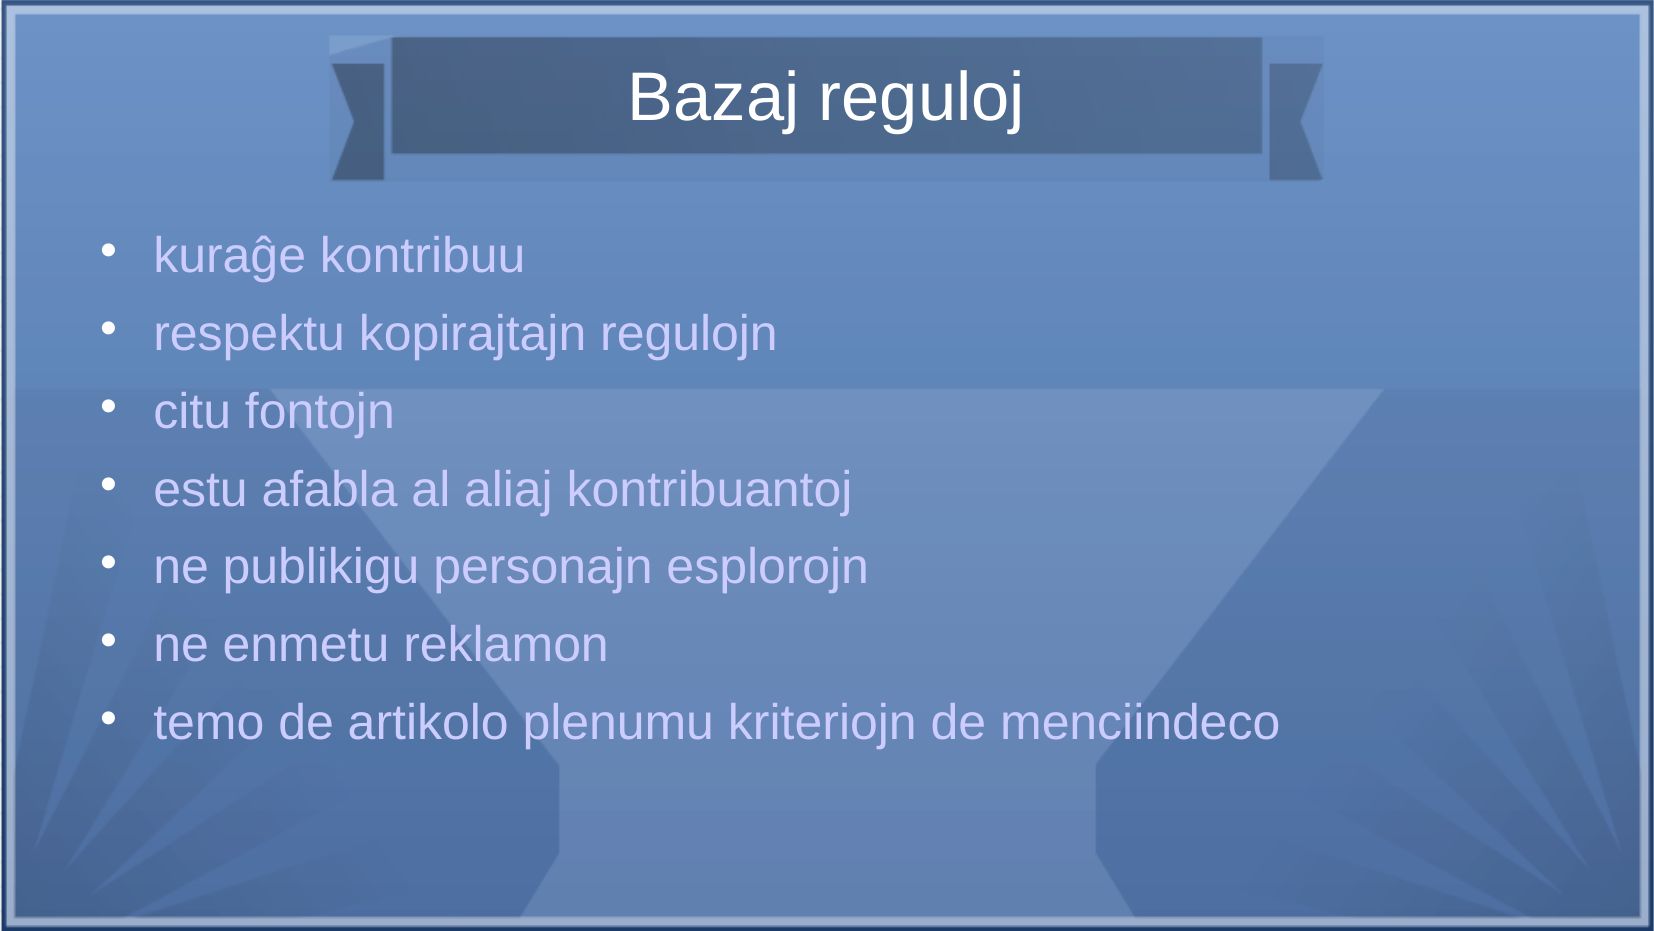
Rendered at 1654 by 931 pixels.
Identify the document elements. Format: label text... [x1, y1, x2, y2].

picture [0, 0, 1654, 931]
title Bazaj reguloj [389, 35, 1264, 154]
list kuraĝe kontribuu respektu kopirajtajn regulojn citu fontojn estu afabla al aliaj kontribuantoj ne publikigu personajn esplorojn ne enmetu reklamon temo de artikolo plenumu kriteriojn de menciindeco [82, 224, 1571, 848]
